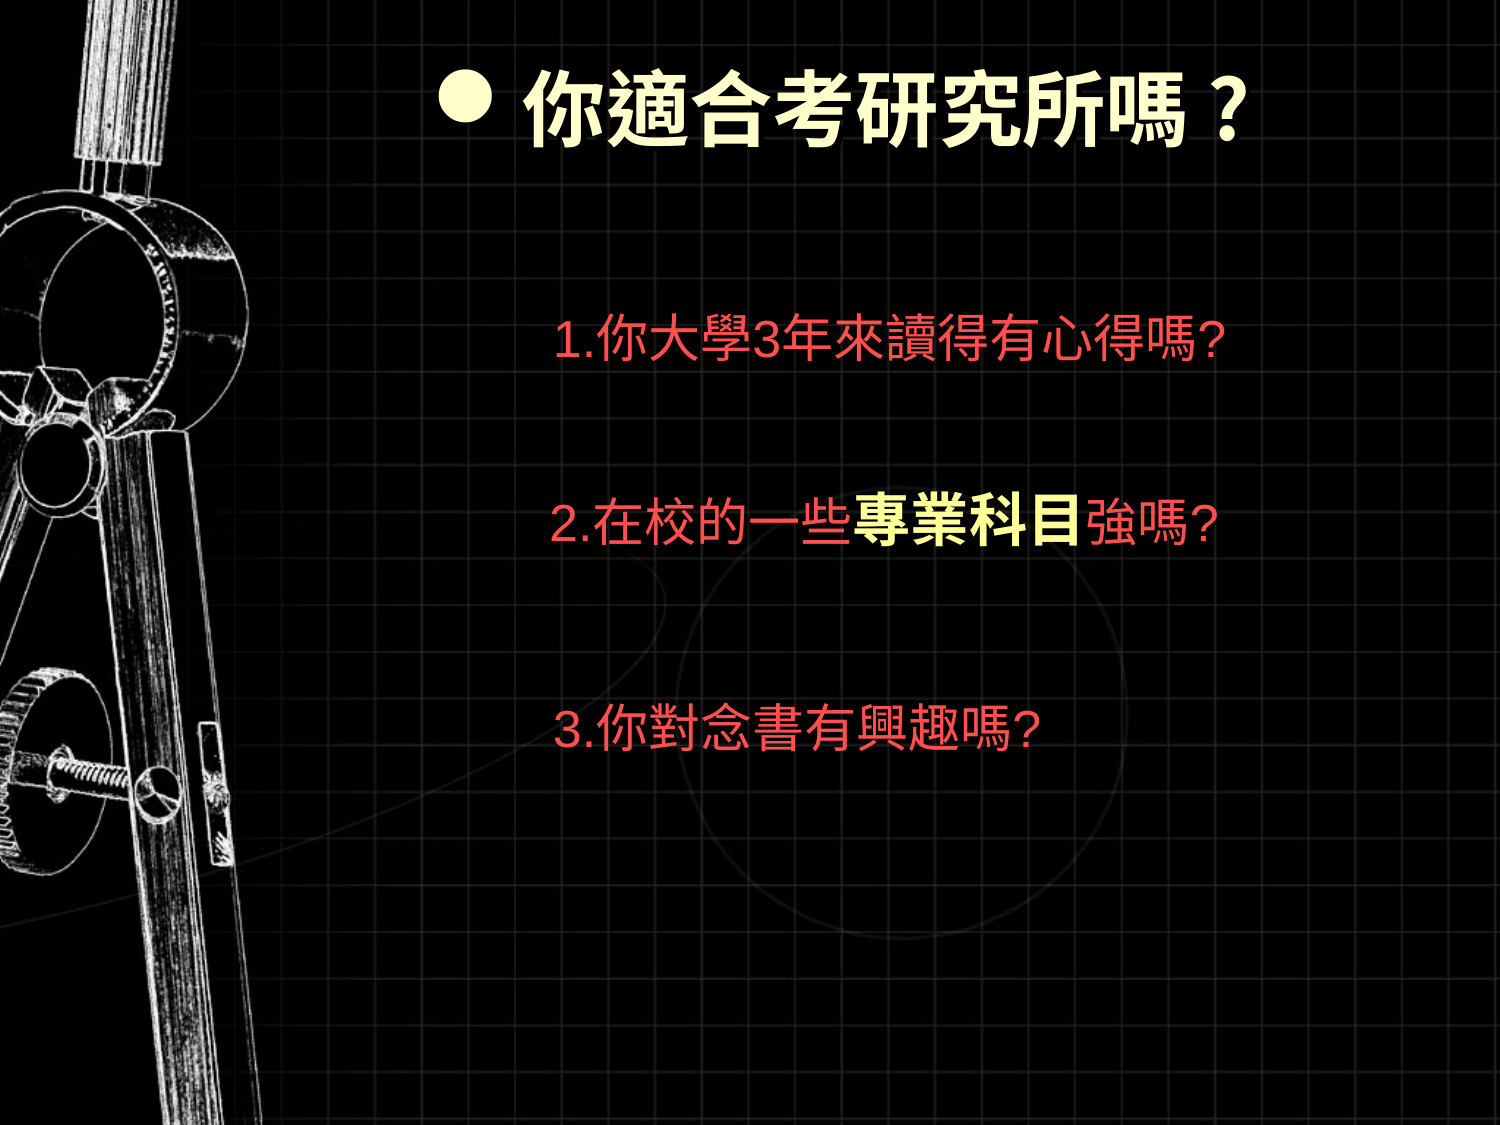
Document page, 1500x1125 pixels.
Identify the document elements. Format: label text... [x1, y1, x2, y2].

text_box 你適合考研究所嗎 ? [423, 42, 1259, 173]
text_box 2.在校的一些專業科目強嗎? [541, 467, 1227, 568]
text_box 1.你大學3年來讀得有心得嗎? [545, 290, 1235, 383]
picture [0, 0, 1500, 1125]
text_box 3.你對念書有興趣嗎? [545, 680, 1050, 773]
